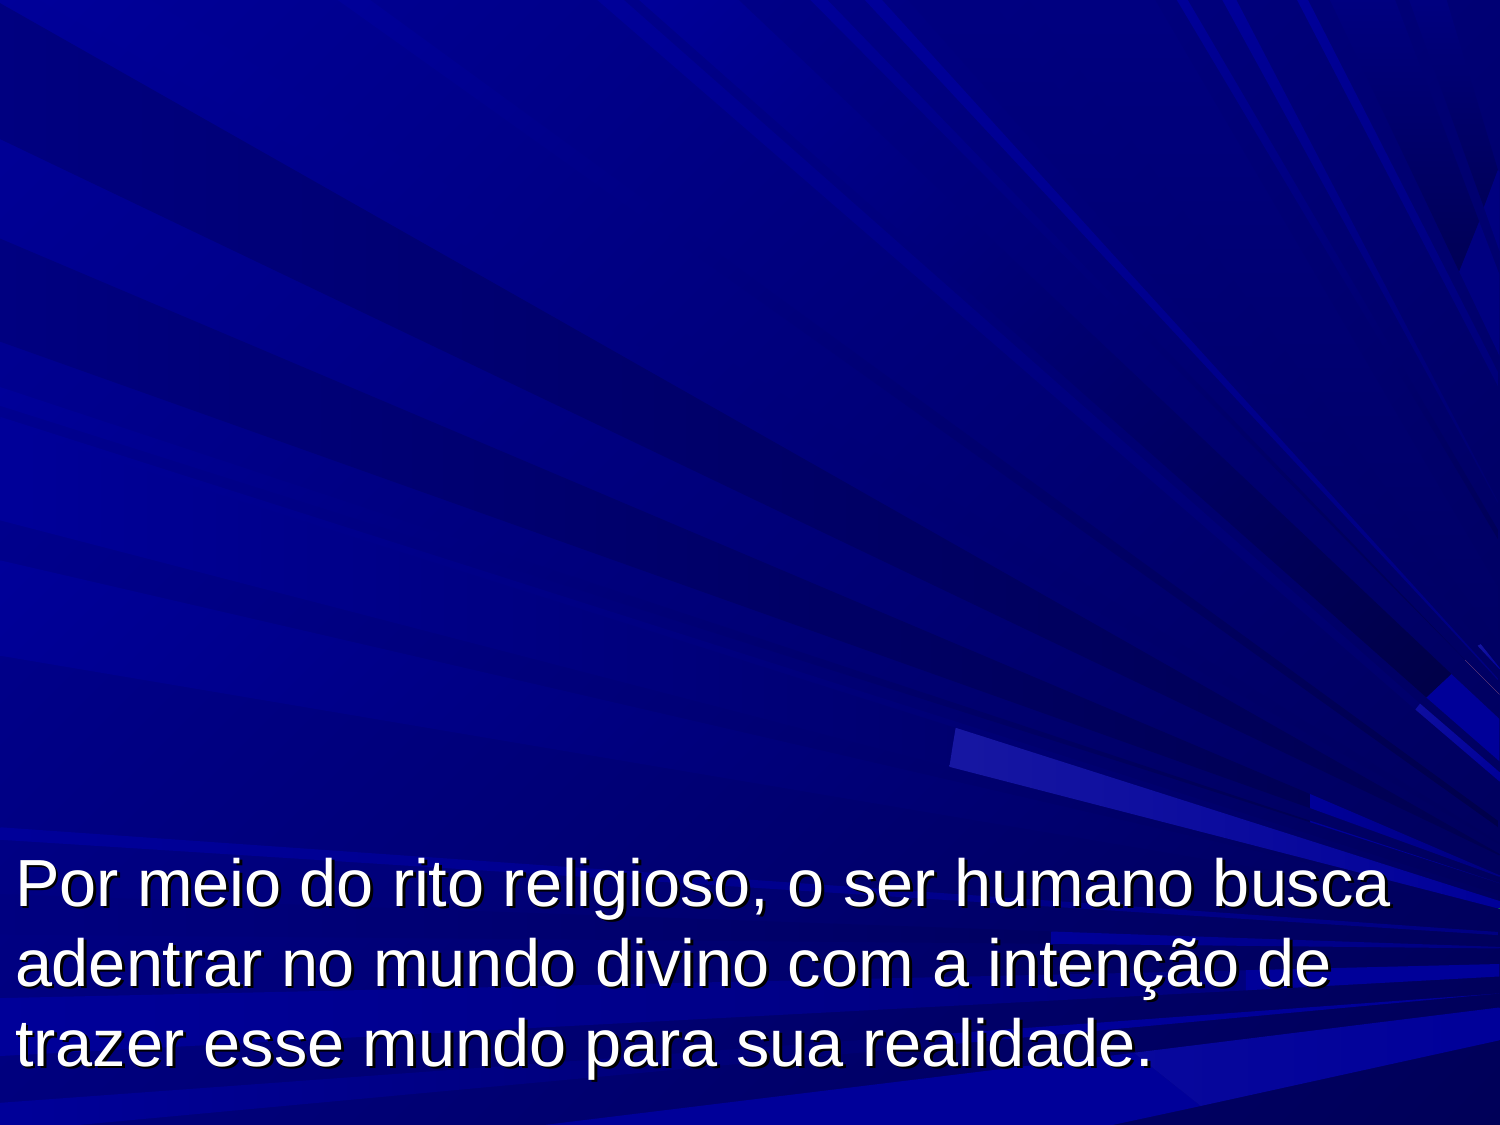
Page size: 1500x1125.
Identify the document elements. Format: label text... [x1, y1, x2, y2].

text_box Por meio do rito religioso, o ser humano busca adentrar no mundo divino com a intenção de trazer esse mundo para sua realidade. [0, 831, 1500, 1125]
